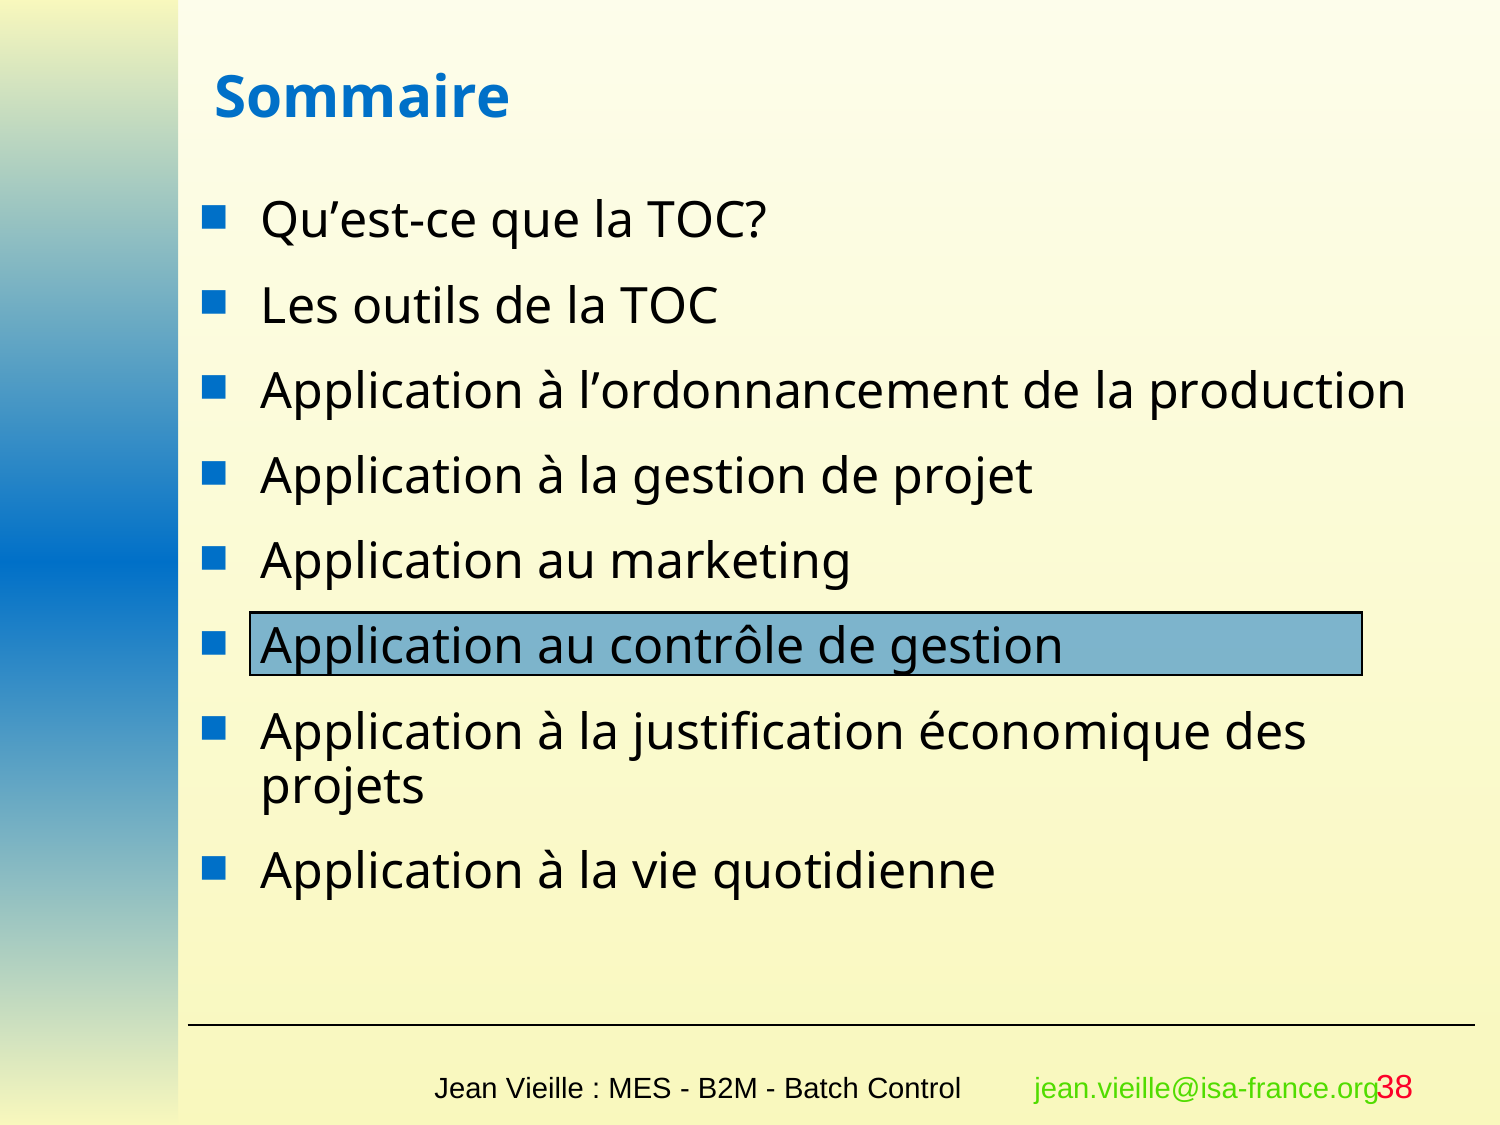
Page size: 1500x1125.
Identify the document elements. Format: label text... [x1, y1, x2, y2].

list Qu’est-ce que la TOC? Les outils de la TOC Application à l’ordonnancement de la production Application à la gestion de projet Application au marketing Application au contrôle de gestion Application à la justification économique des projets Application à la vie quotidienne [189, 187, 1468, 1001]
title Sommaire [199, 24, 1466, 163]
